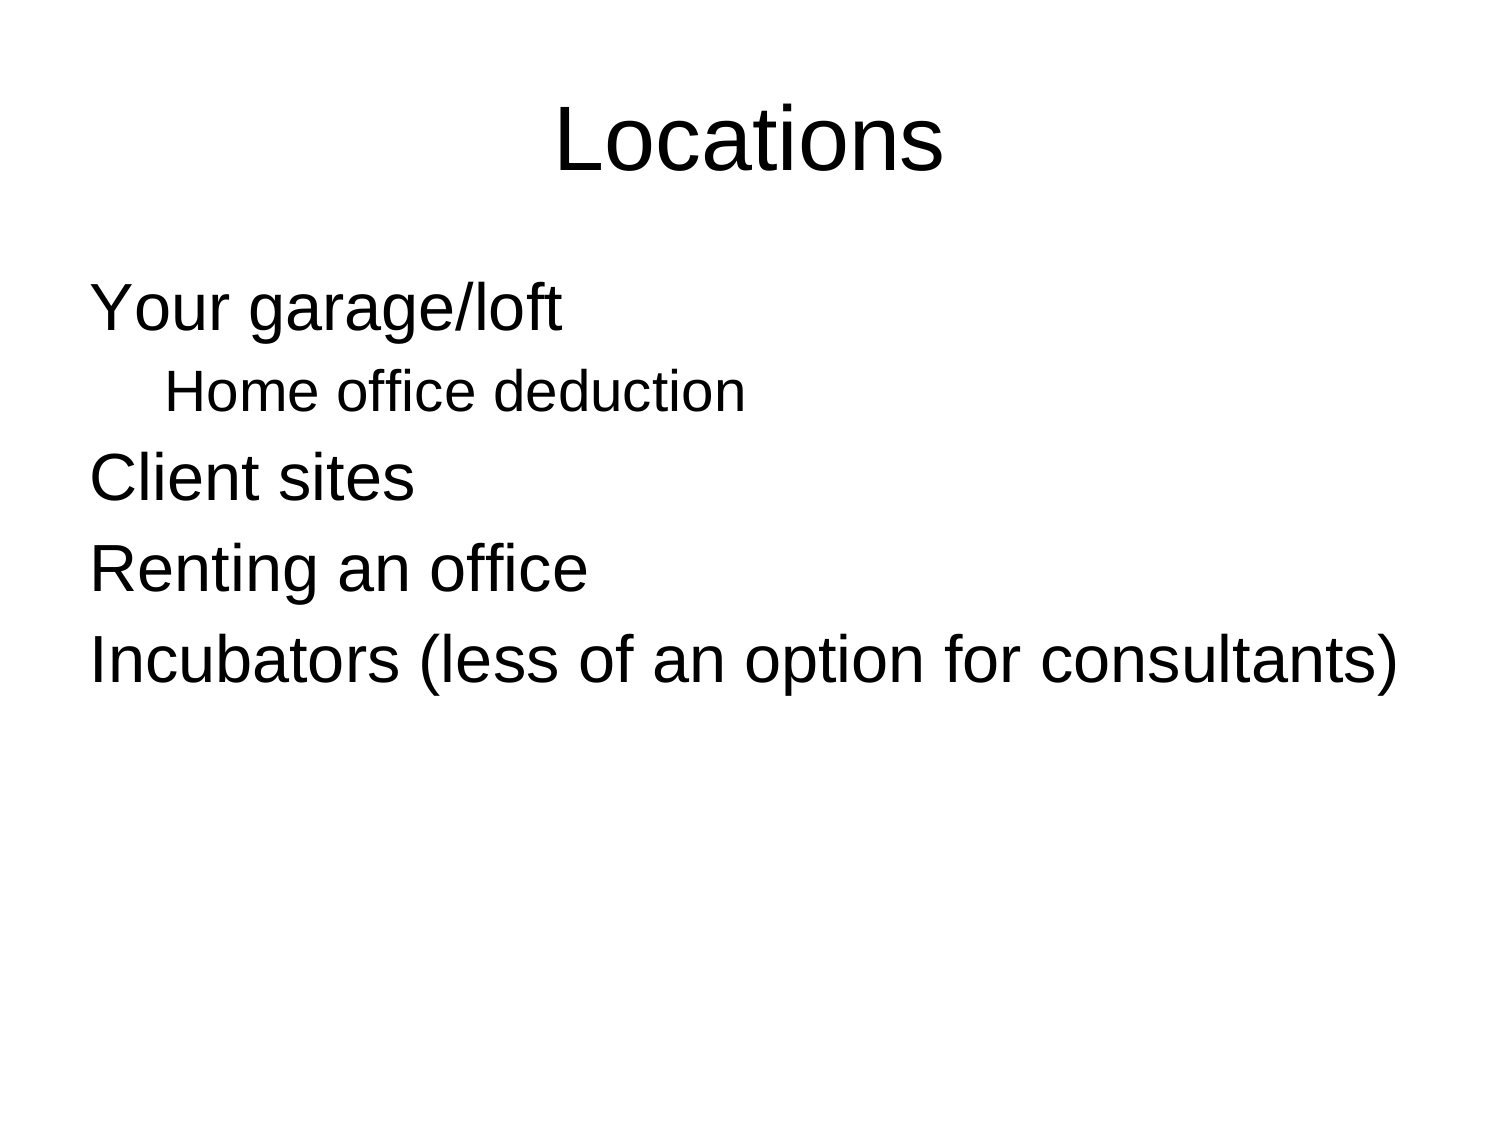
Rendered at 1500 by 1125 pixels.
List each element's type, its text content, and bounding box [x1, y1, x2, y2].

list Your garage/loft Home office deduction Client sites Renting an office Incubators (less of an option for consultants) [75, 262, 1426, 1006]
title Locations [75, 45, 1426, 233]
